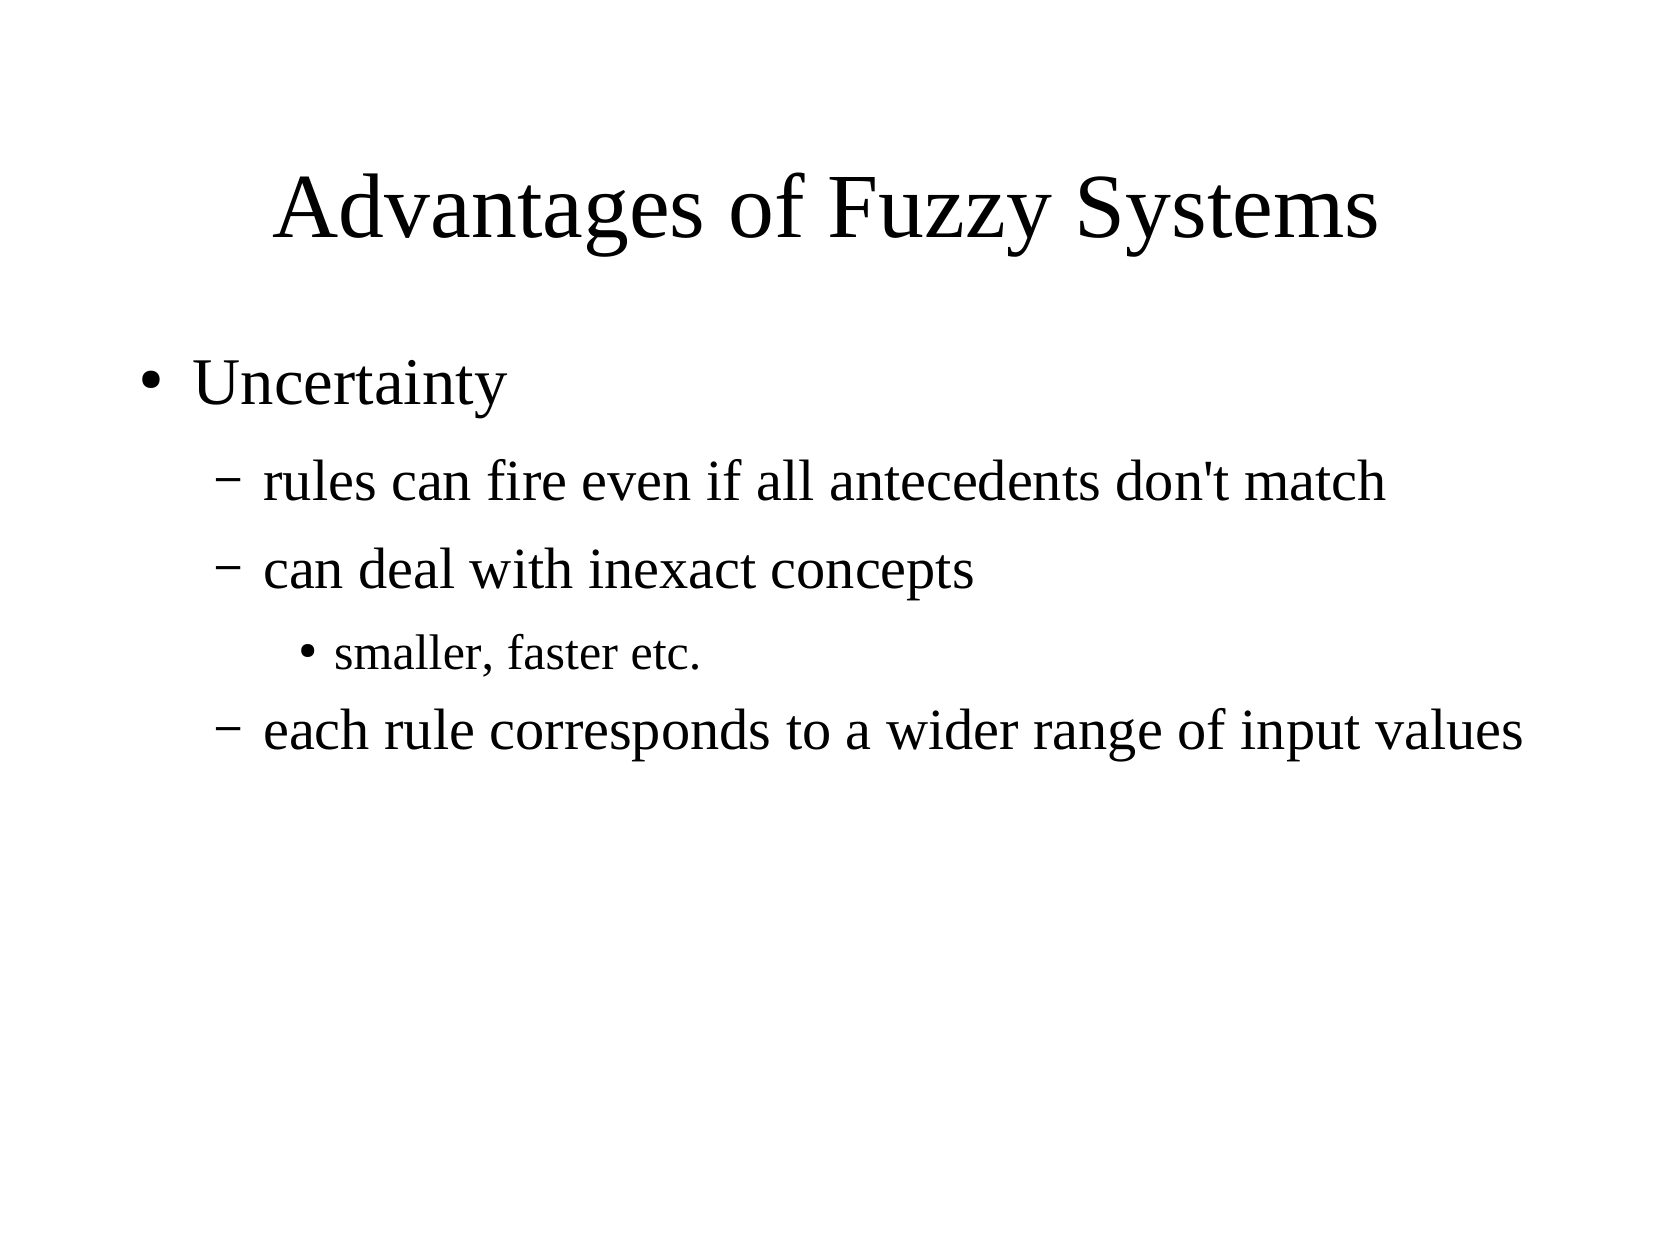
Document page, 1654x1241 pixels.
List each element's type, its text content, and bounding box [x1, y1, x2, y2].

list Uncertainty rules can fire even if all antecedents don't match can deal with inexact concepts smaller, faster etc. each rule corresponds to a wider range of input values [121, 344, 1534, 1127]
title Advantages of Fuzzy Systems [121, 102, 1534, 311]
